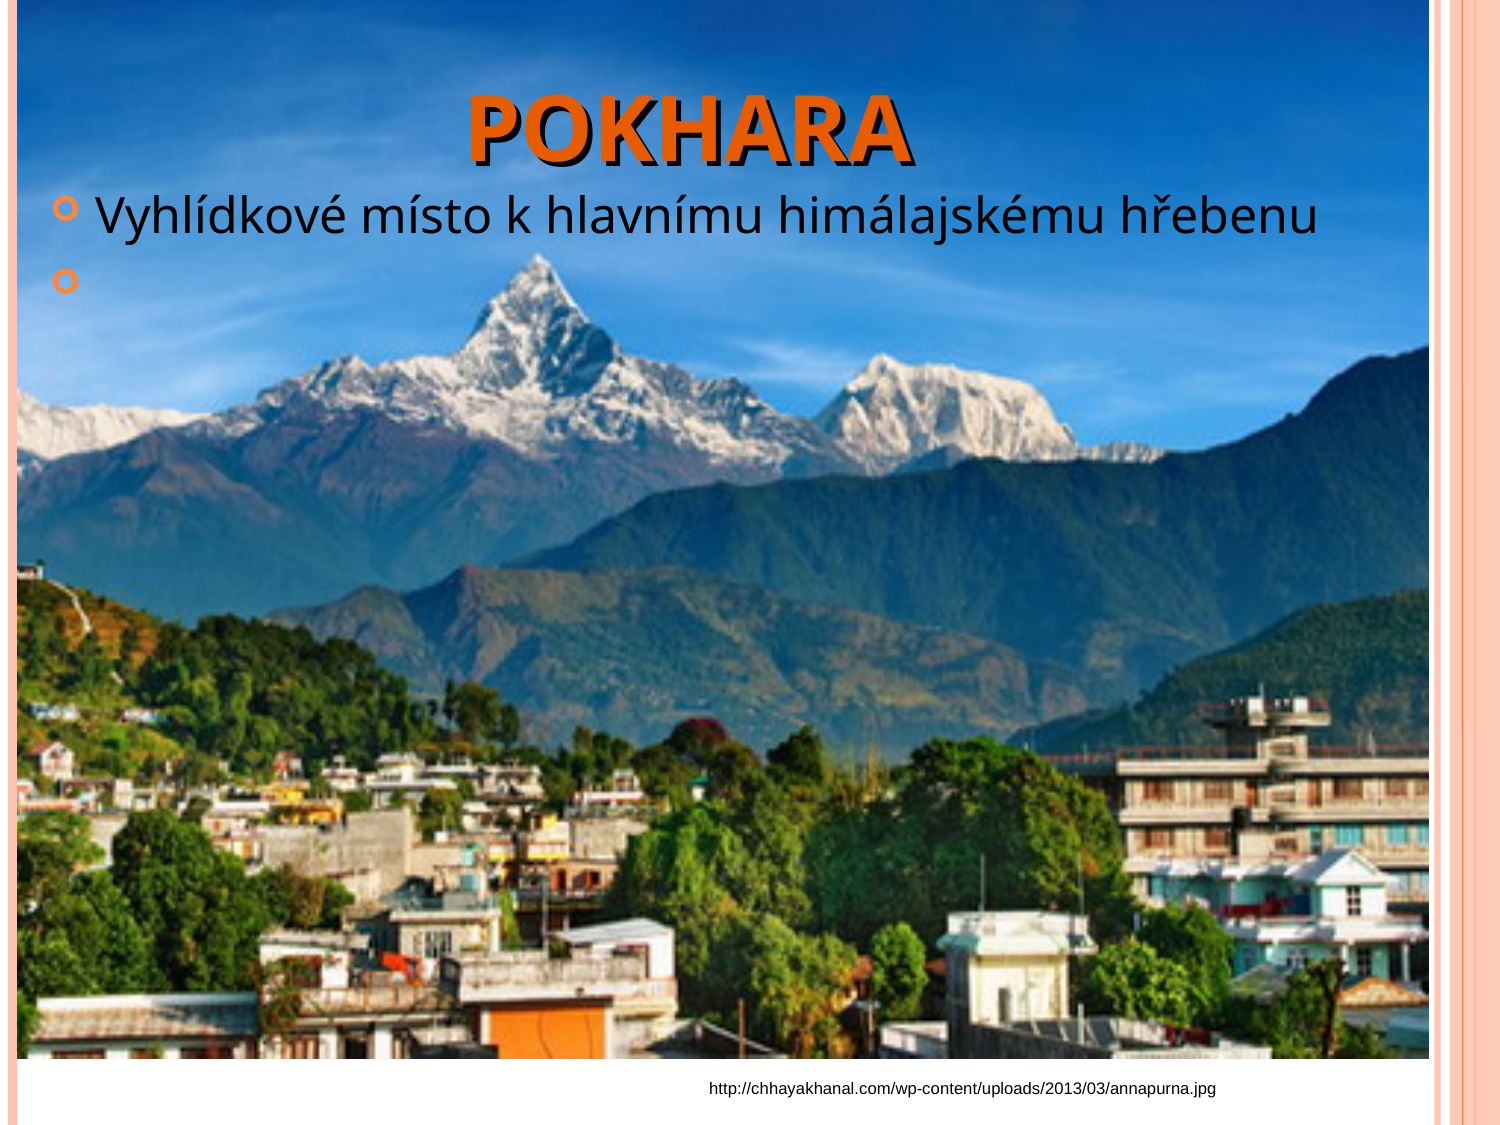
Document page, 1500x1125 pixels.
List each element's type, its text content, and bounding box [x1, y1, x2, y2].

picture [17, 0, 1429, 1059]
list Vyhlídkové místo k hlavnímu himálajskému hřebenu [35, 175, 1402, 371]
text_box http://chhayakhanal.com/wp-content/uploads/2013/03/annapurna.jpg [694, 1070, 1444, 1105]
title POKHARA [75, 45, 1300, 175]
